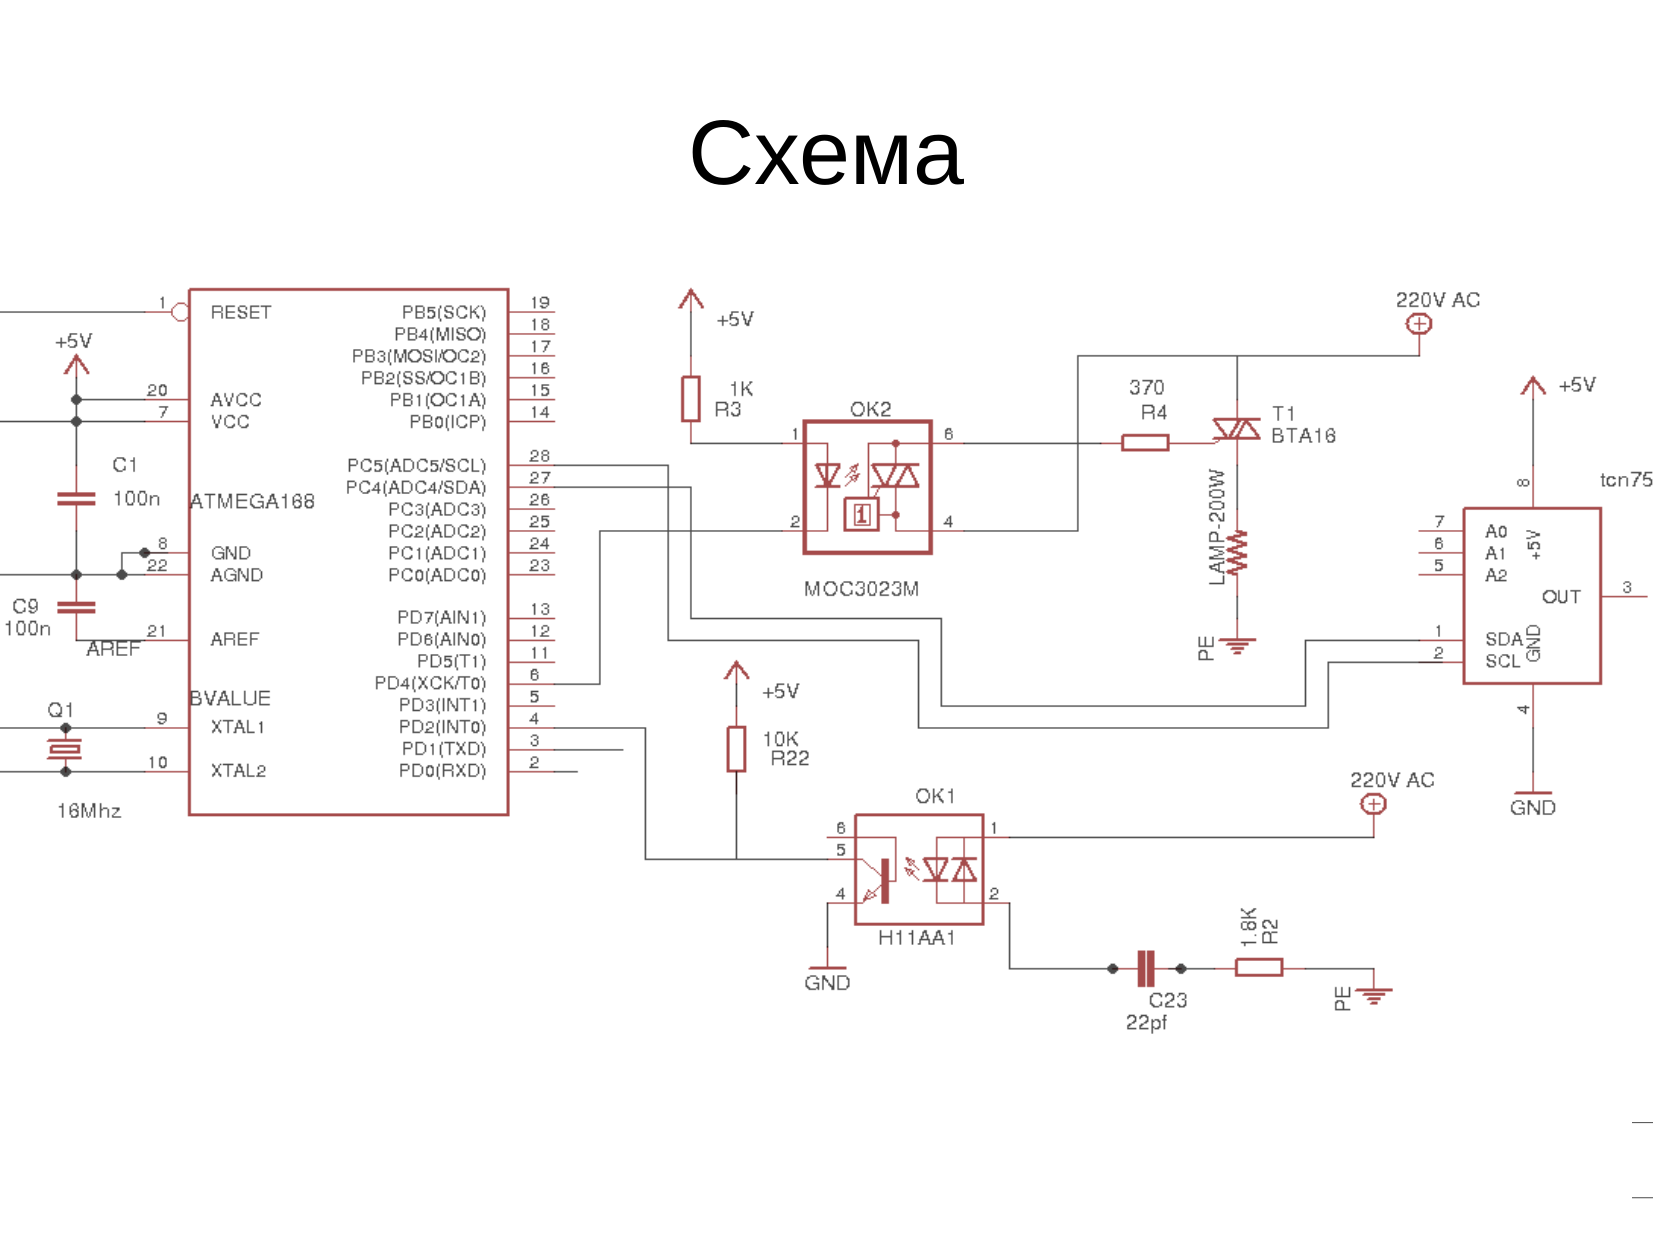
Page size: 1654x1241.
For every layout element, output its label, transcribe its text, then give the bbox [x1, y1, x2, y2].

picture [0, 224, 1653, 1051]
title Схема [82, 56, 1571, 224]
picture [1632, 1062, 1653, 1241]
